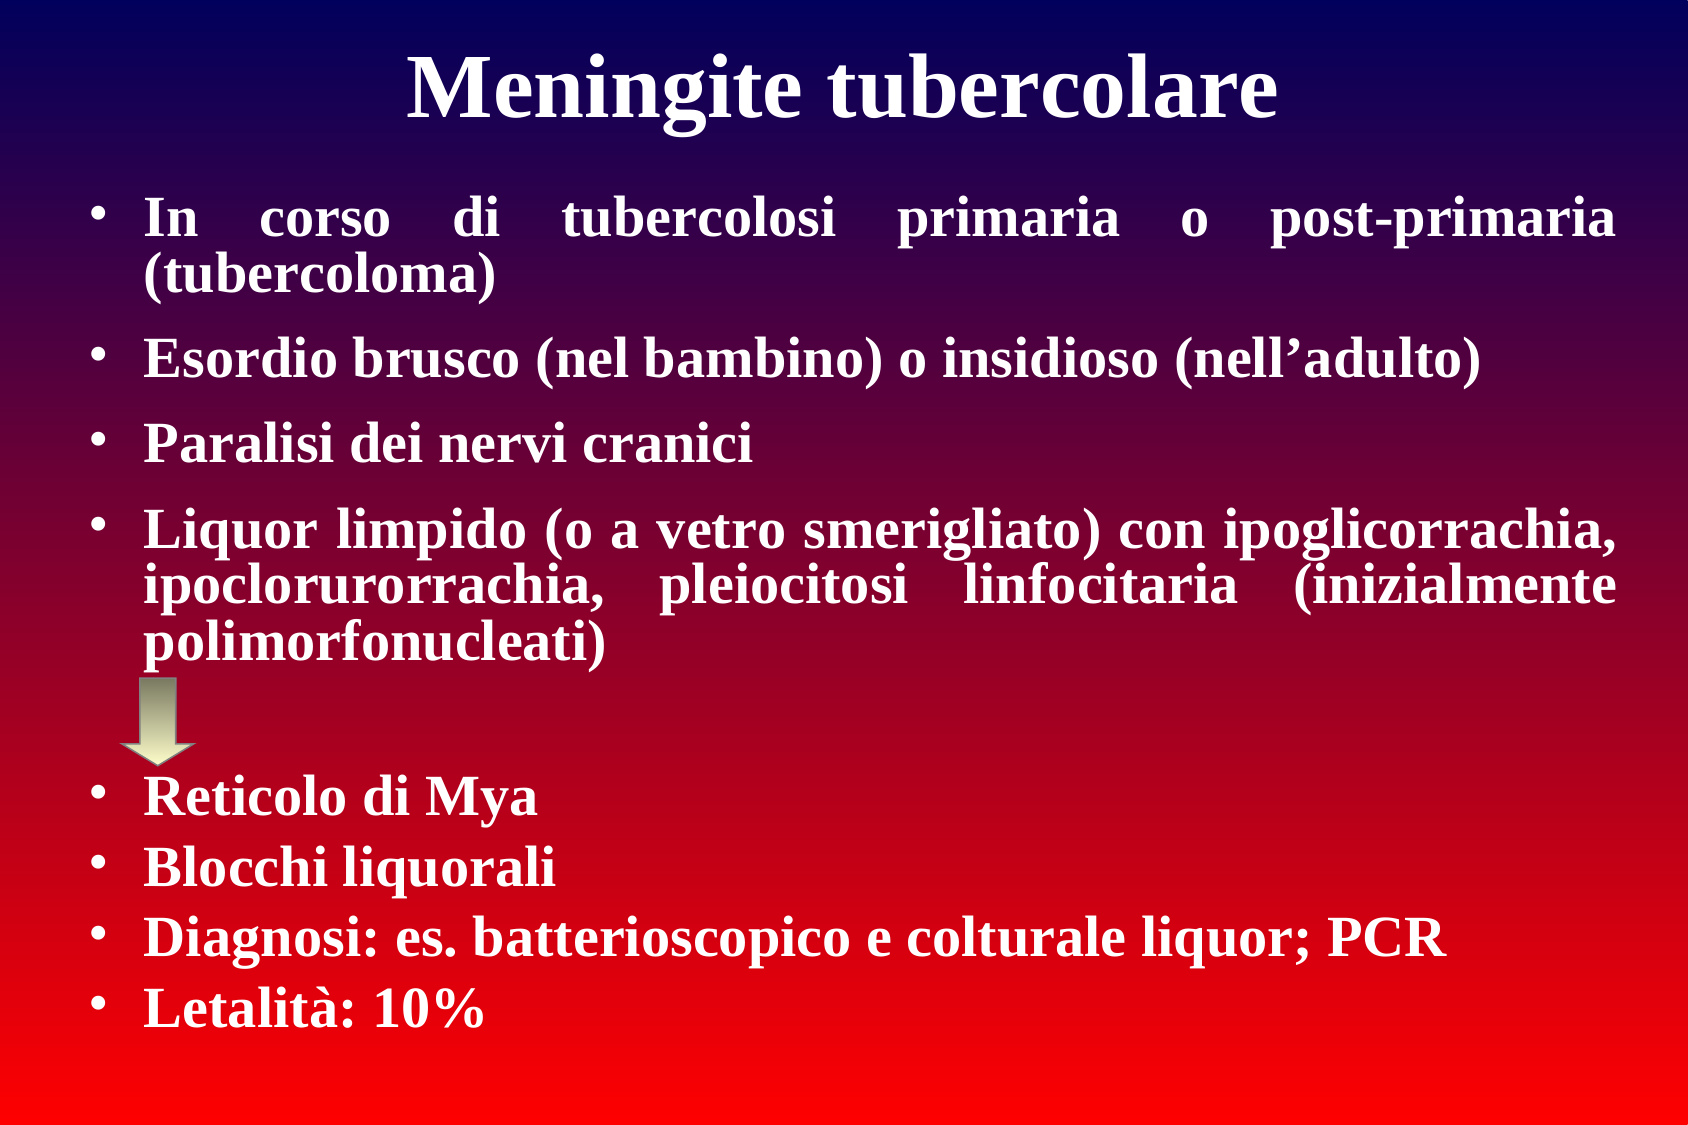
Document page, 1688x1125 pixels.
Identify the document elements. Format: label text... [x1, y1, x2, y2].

text_box Meningite tubercolare [126, 31, 1561, 132]
text_box In corso di tubercolosi primaria o post-primaria (tubercoloma) Esordio brusco (nel bambino) o insidioso (nell’adulto) Paralisi dei nervi cranici Liquor limpido (o a vetro smerigliato) con ipoglicorrachia, ipoclorurorrachia, pleiocitosi linfocitaria (inizialmente polimorfonucleati) Reticolo di Mya Blocchi liquorali Diagnosi: es. batterioscopico e colturale liquor; PCR Letalità: 10% [73, 184, 1633, 810]
text_box [121, 678, 194, 766]
